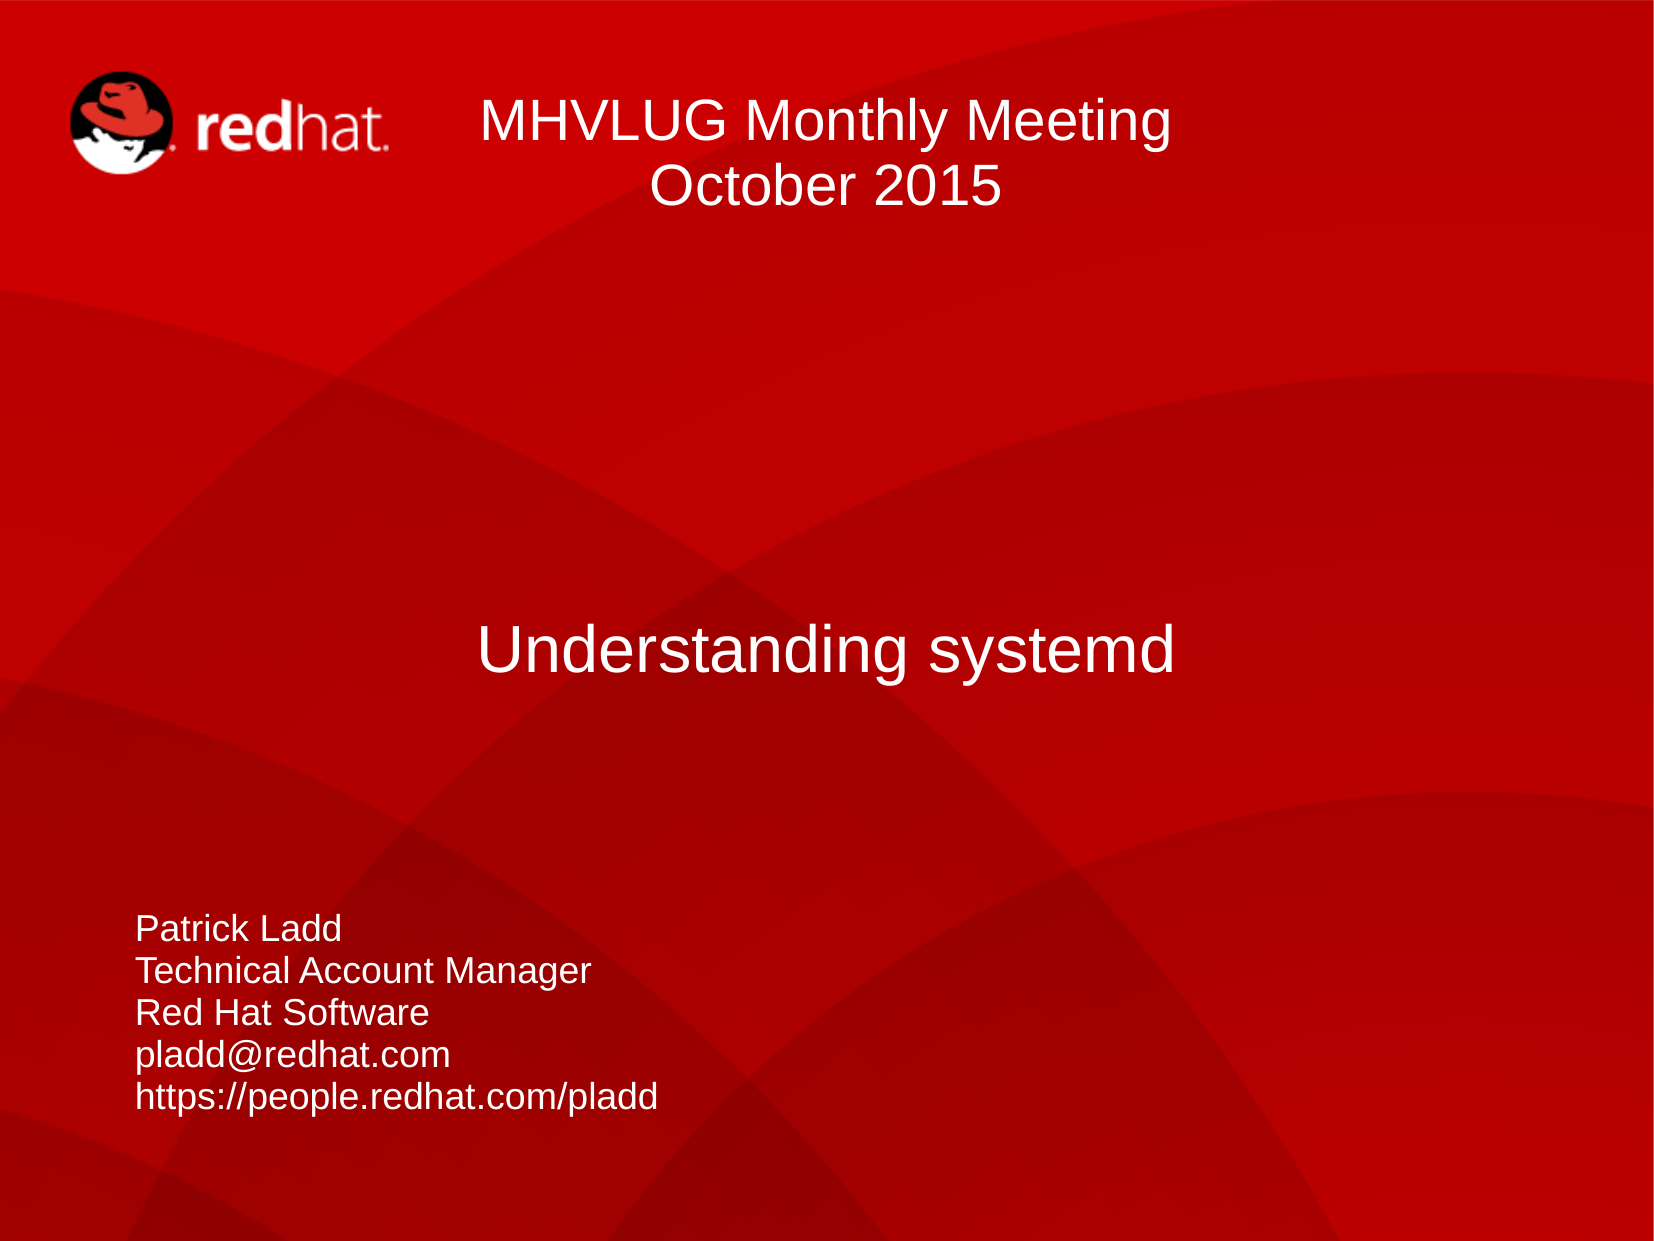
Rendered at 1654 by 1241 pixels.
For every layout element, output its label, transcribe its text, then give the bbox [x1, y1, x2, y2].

text_box Patrick Ladd Technical Account Manager Red Hat Software pladd@redhat.com https://people.redhat.com/pladd [120, 900, 871, 1167]
picture [0, 0, 1654, 1241]
subtitle Understanding systemd [82, 290, 1571, 1010]
title MHVLUG Monthly Meeting October 2015 [82, 49, 1571, 257]
